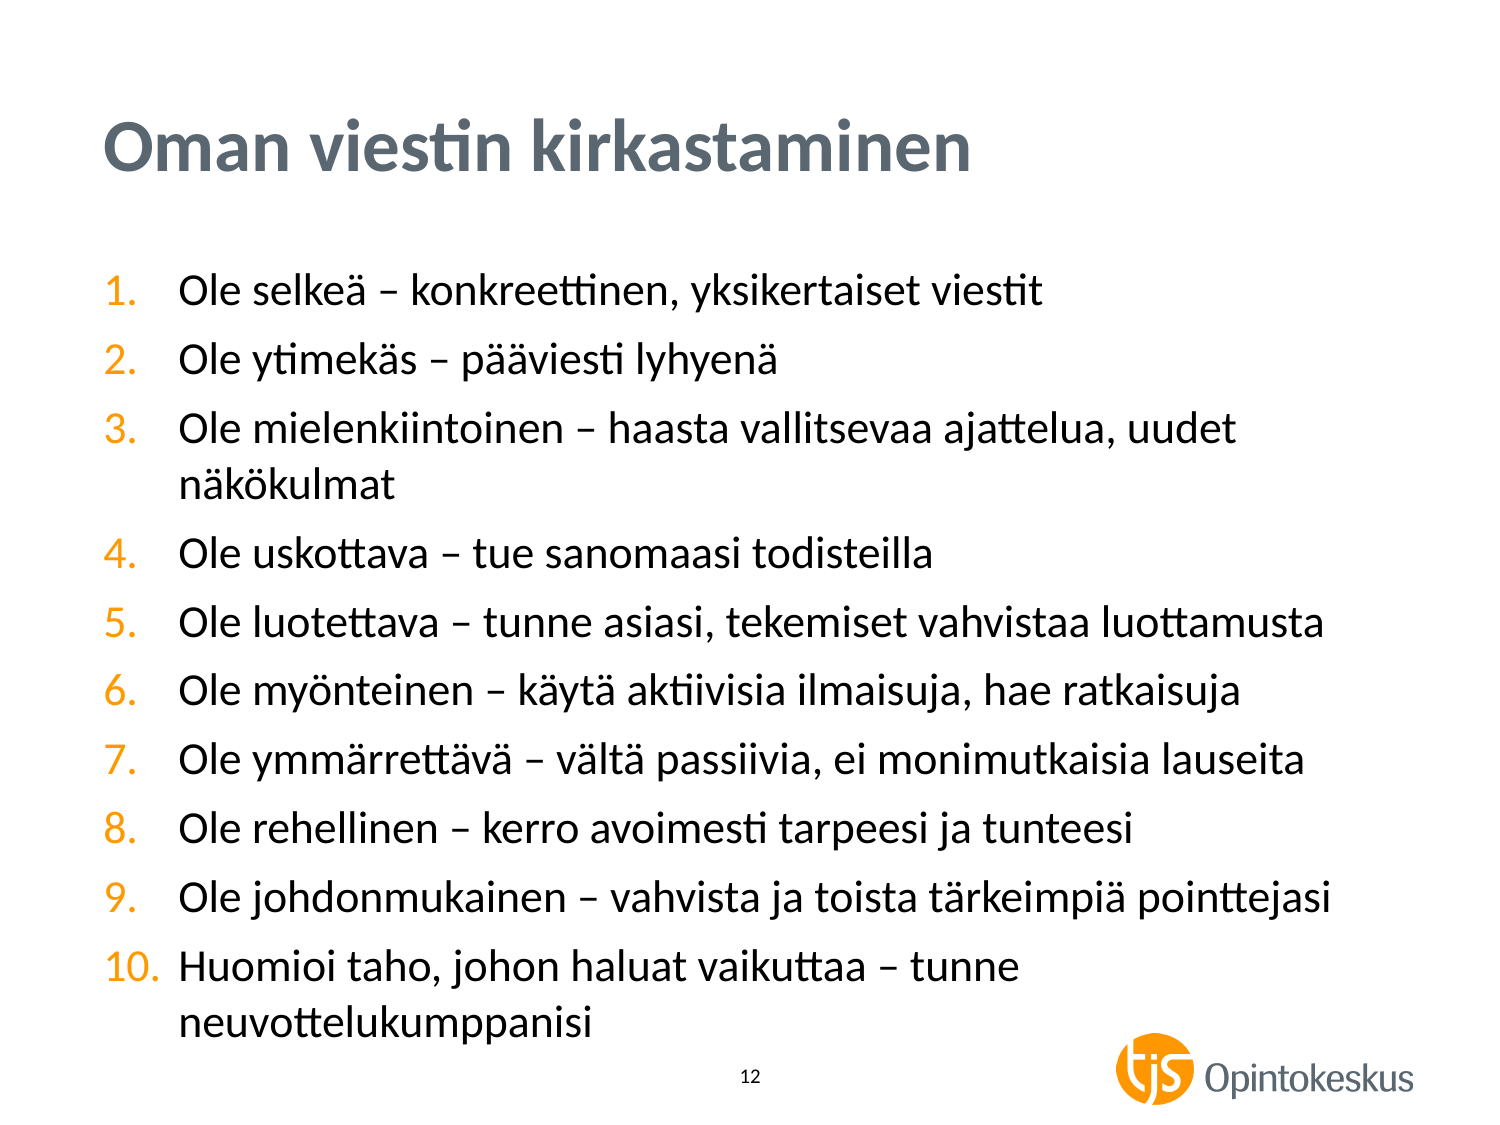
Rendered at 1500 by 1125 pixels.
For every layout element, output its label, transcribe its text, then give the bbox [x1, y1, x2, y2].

title Oman viestin kirkastaminen [88, 88, 1412, 266]
slide_number <numero> [705, 1055, 795, 1098]
list Ole selkeä – konkreettinen, yksikertaiset viestit Ole ytimekäs – pääviesti lyhyenä Ole mielenkiintoinen – haasta vallitsevaa ajattelua, uudet näkökulmat Ole uskottava – tue sanomaasi todisteilla Ole luotettava – tunne asiasi, tekemiset vahvistaa luottamusta Ole myönteinen – käytä aktiivisia ilmaisuja, hae ratkaisuja Ole ymmärrettävä – vältä passiivia, ei monimutkaisia lauseita Ole rehellinen – kerro avoimesti tarpeesi ja tunteesi Ole johdonmukainen – vahvista ja toista tärkeimpiä pointtejasi Huomioi taho, johon haluat vaikuttaa – tunne neuvottelukumppanisi [88, 251, 1458, 1004]
picture [1116, 1033, 1413, 1105]
